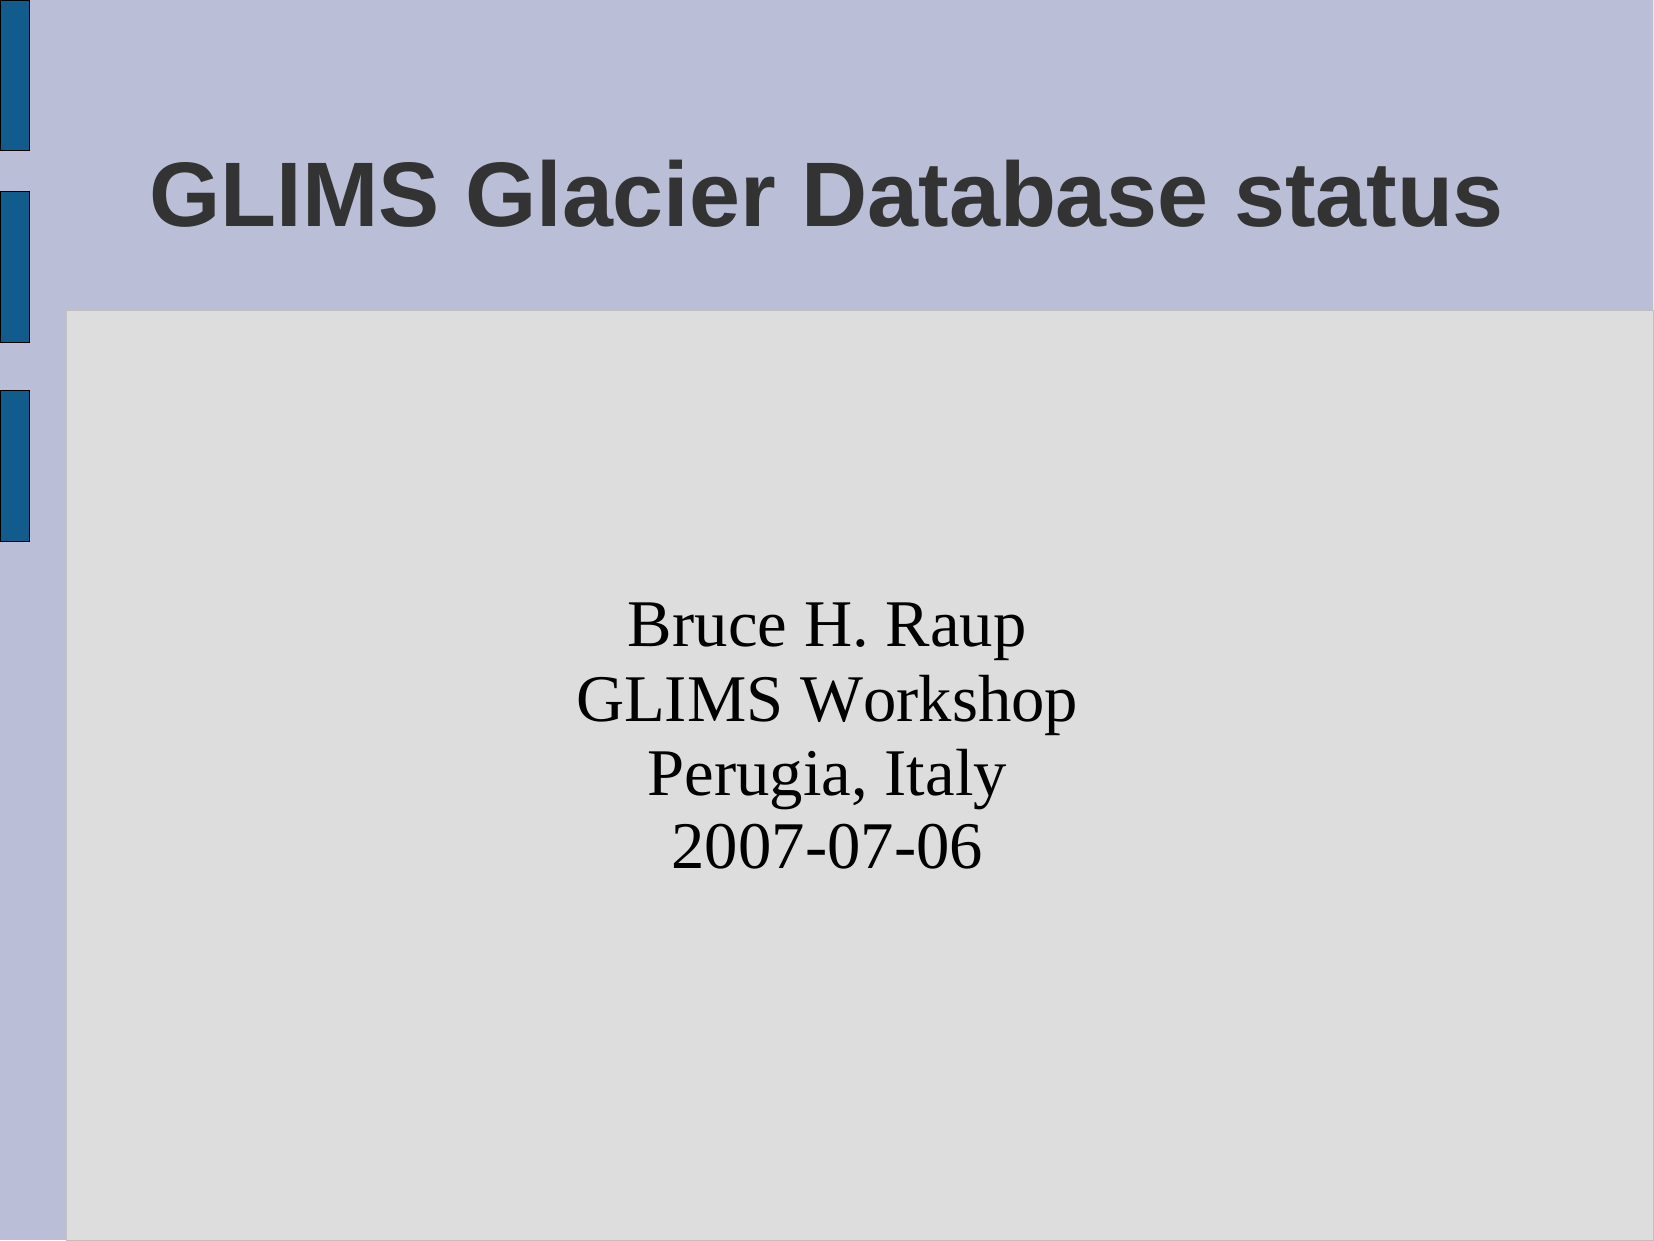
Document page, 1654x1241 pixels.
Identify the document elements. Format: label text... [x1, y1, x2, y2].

title GLIMS Glacier Database status [121, 91, 1534, 299]
subtitle Bruce H. Raup GLIMS Workshop Perugia, Italy 2007-07-06 [121, 344, 1534, 1127]
